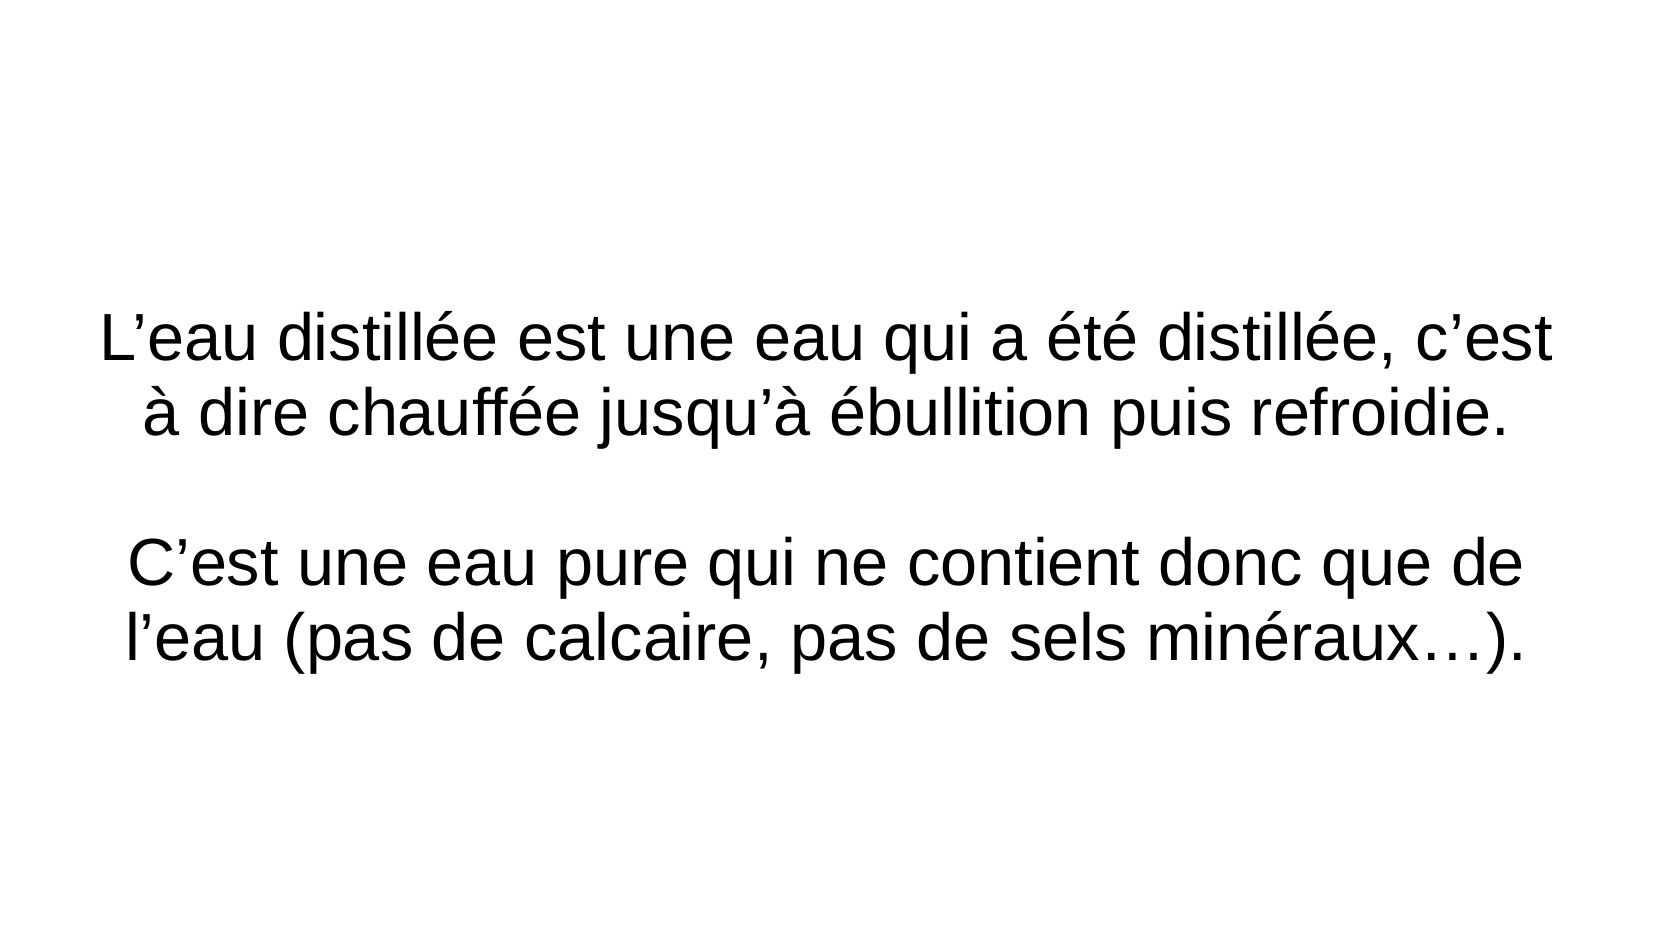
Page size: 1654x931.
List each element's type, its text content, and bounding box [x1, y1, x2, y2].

subtitle L’eau distillée est une eau qui a été distillée, c’est à dire chauffée jusqu’à ébullition puis refroidie. C’est une eau pure qui ne contient donc que de l’eau (pas de calcaire, pas de sels minéraux…). [82, 217, 1571, 758]
